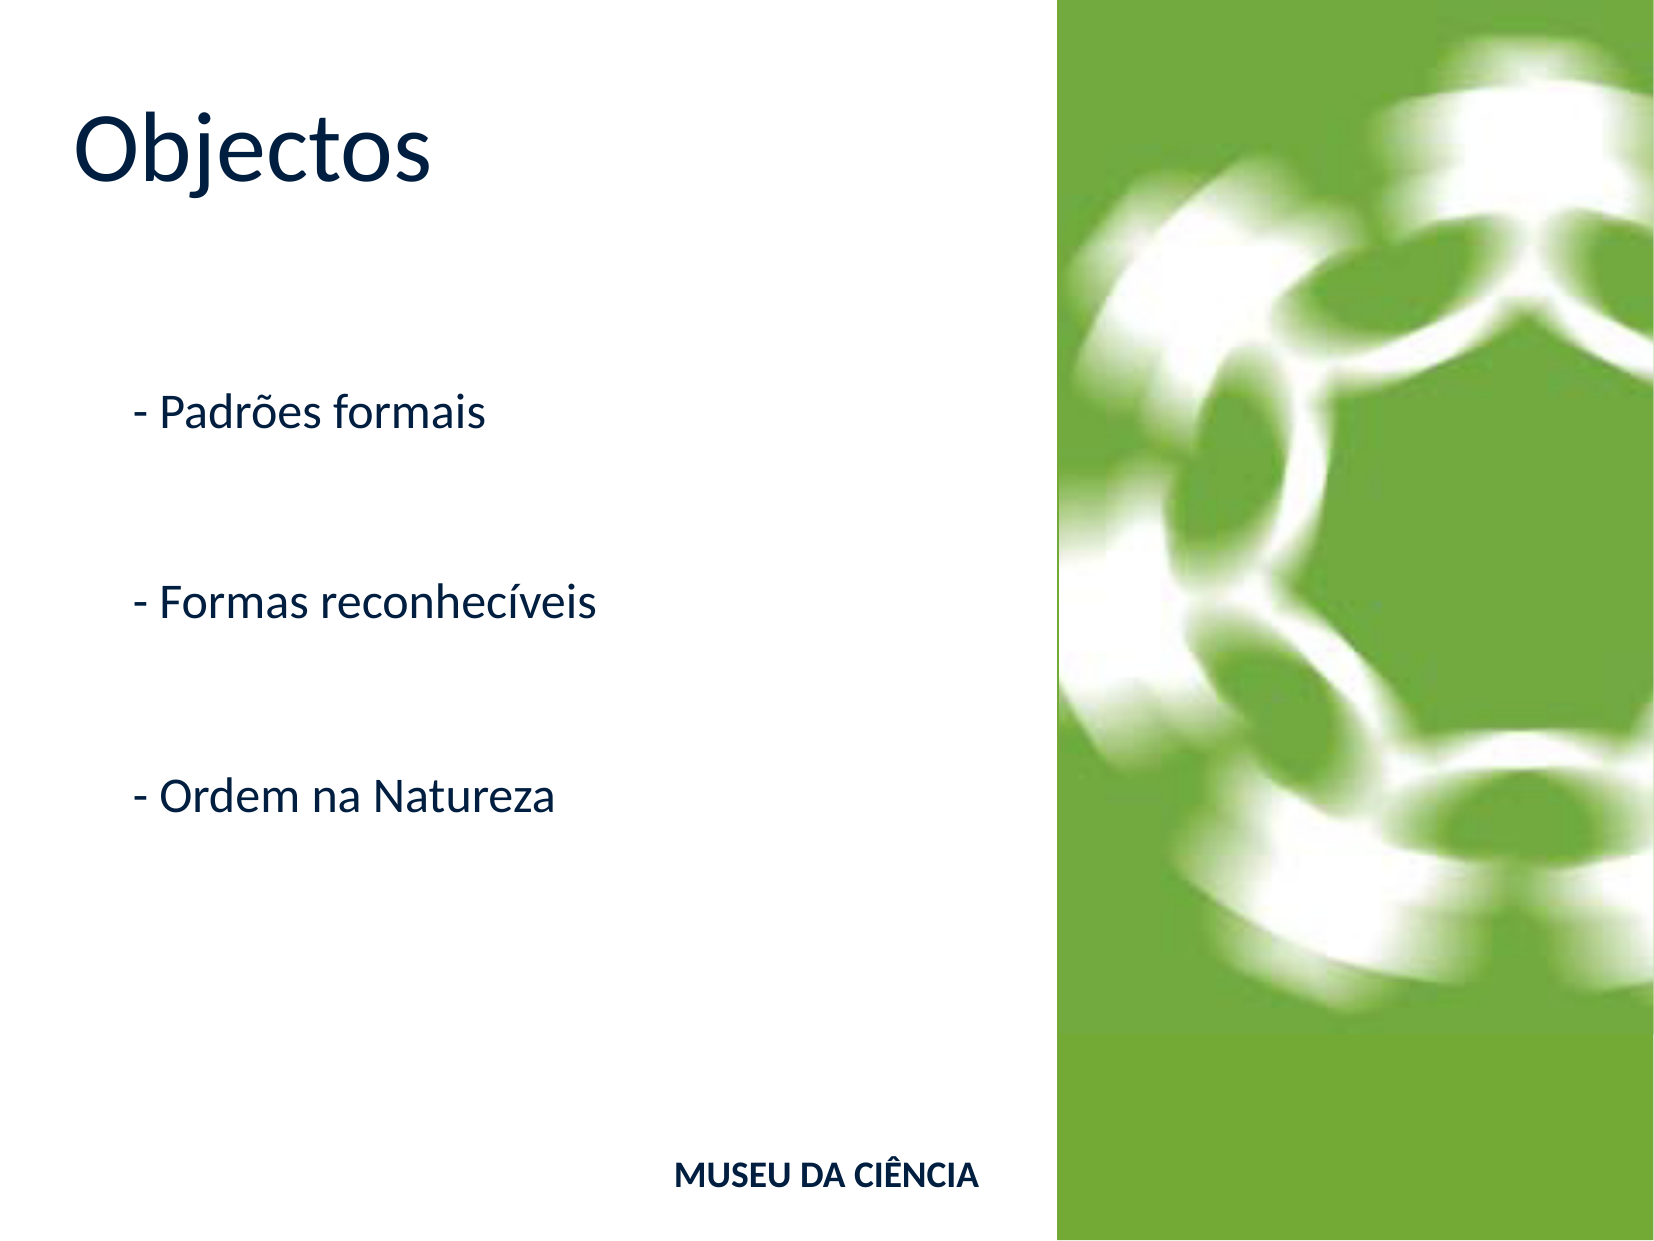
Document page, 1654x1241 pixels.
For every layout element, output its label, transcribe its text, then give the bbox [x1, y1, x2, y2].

text_box - Padrões formais [118, 383, 709, 460]
text_box [1057, 0, 1654, 1241]
text_box - Ordem na Natureza [118, 767, 739, 844]
picture [1059, 0, 1654, 1034]
text_box - Formas reconhecíveis [118, 573, 680, 650]
text_box Objectos [59, 99, 739, 237]
text_box MUSEU DA CIÊNCIA [0, 1151, 1057, 1213]
